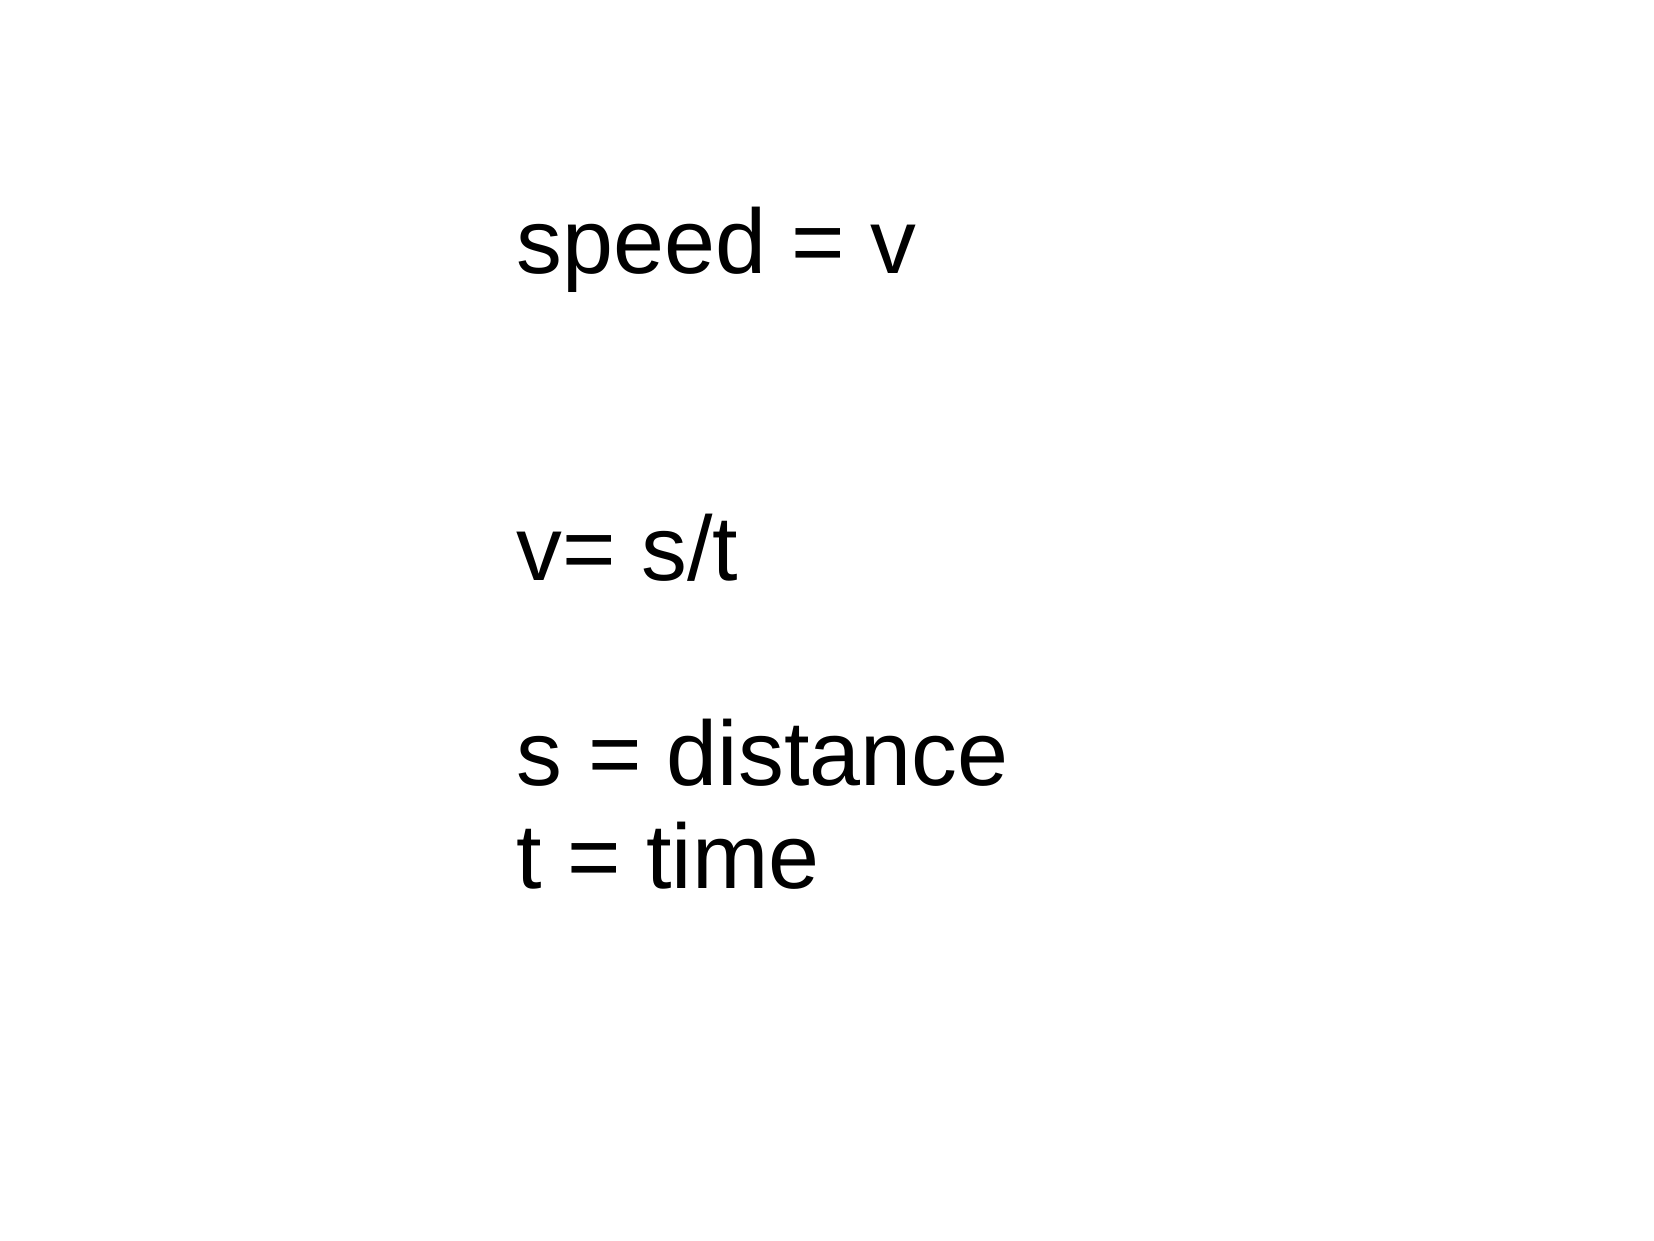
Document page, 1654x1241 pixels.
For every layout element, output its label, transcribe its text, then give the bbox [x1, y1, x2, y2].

text_box speed = v v= s/t s = distance t = time [501, 182, 1104, 947]
